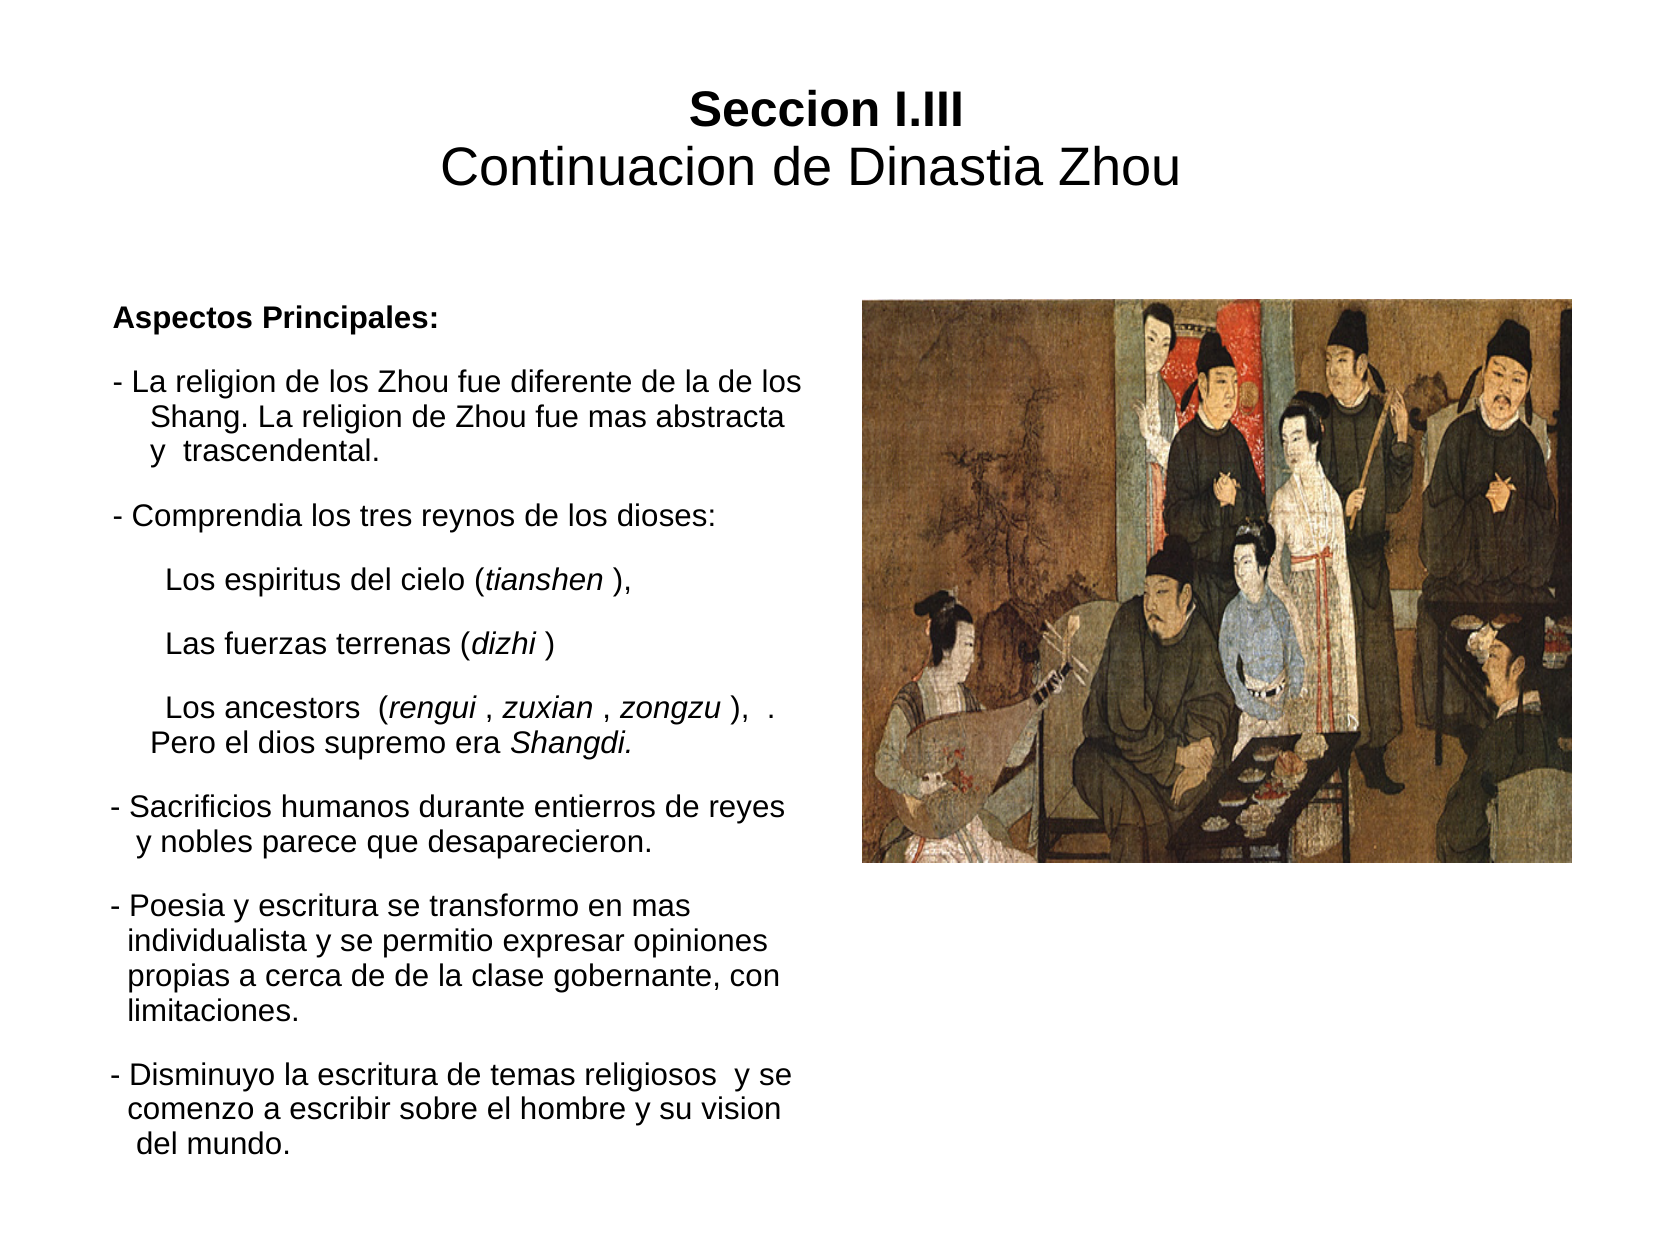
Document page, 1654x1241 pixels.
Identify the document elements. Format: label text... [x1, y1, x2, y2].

title Seccion I.III Continuacion de Dinastia Zhou [82, 56, 1571, 250]
list Aspectos Principales: - La religion de los Zhou fue diferente de la de los Shang. La religion de Zhou fue mas abstracta y trascendental. - Comprendia los tres reynos de los dioses: Los espiritus del cielo (tianshen ), Las fuerzas terrenas (dizhi ) Los ancestors (rengui , zuxian , zongzu ), . Pero el dios supremo era Shangdi. - Sacrificios humanos durante entierros de reyes y nobles parece que desaparecieron. - Poesia y escritura se transformo en mas individualista y se permitio expresar opiniones propias a cerca de de la clase gobernante, con limitaciones. - Disminuyo la escritura de temas religiosos y se comenzo a escribir sobre el hombre y su vision del mundo. [75, 300, 809, 1241]
picture [862, 299, 1572, 863]
